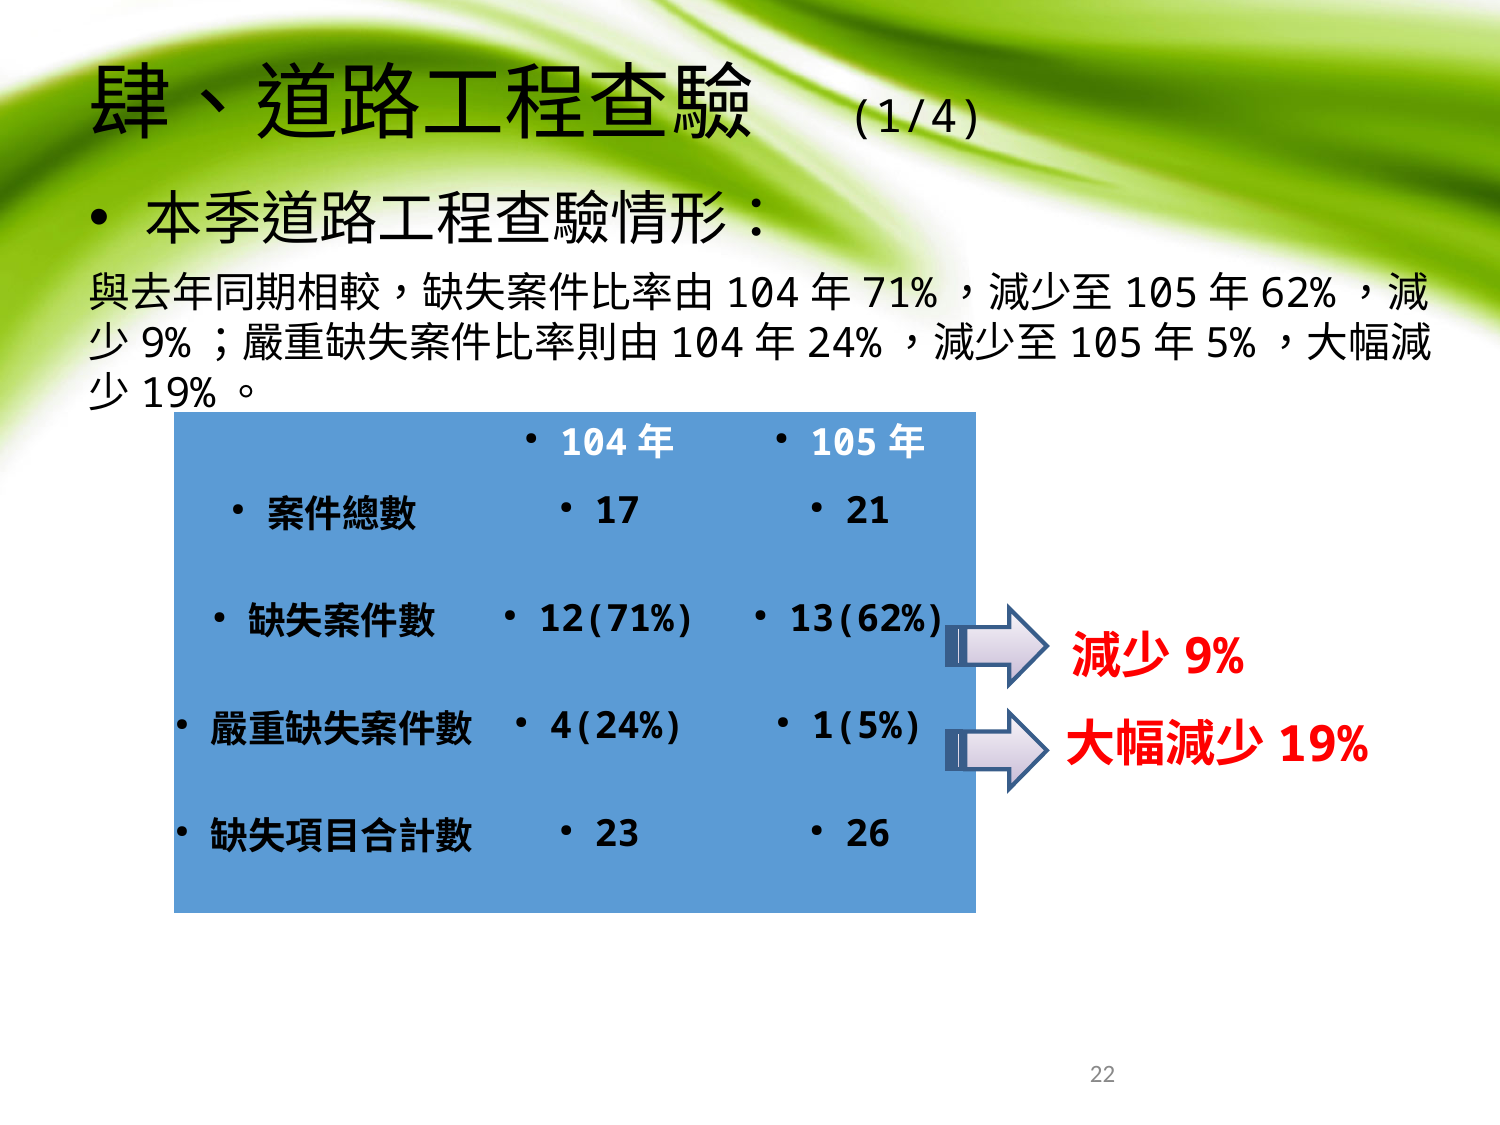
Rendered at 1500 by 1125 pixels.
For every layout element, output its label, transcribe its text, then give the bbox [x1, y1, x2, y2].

table_cell 缺失案件數 [174, 591, 475, 699]
text_box [1074, 1042, 1500, 1125]
text_box [965, 608, 1047, 685]
table_cell 23 [475, 806, 725, 913]
table_cell 26 [725, 806, 976, 913]
text_box [965, 712, 1047, 789]
table_cell 嚴重缺失案件數 [174, 699, 475, 806]
table_cell 12(71%) [475, 591, 725, 699]
table_cell 4(24%) [475, 699, 725, 806]
table_cell 13(62%) [725, 591, 976, 699]
table_header [174, 412, 475, 484]
table_cell 缺失項目合計數 [174, 806, 475, 913]
text_box [956, 627, 961, 665]
text_box 減少9% [1056, 616, 1333, 692]
table_cell 案件總數 [174, 484, 475, 591]
table_cell 21 [725, 484, 976, 591]
text_box 大幅減少19% [1050, 703, 1402, 780]
text_box [946, 627, 952, 665]
table_cell 1(5%) [725, 699, 976, 806]
text_box [946, 731, 952, 770]
text_box 肆、道路工程查驗 (1/4) [73, 36, 1150, 162]
table_cell 17 [475, 484, 725, 591]
list 本季道路工程查驗情形： 與去年同期相較，缺失案件比率由104年71%，減少至105年62%，減少9%；嚴重缺失案件比率則由104年24%，減少至105年5%，大幅減少19%。 [73, 173, 1457, 707]
text_box [956, 731, 961, 770]
table_header 105年 [725, 412, 976, 484]
table_header 104年 [475, 412, 725, 484]
